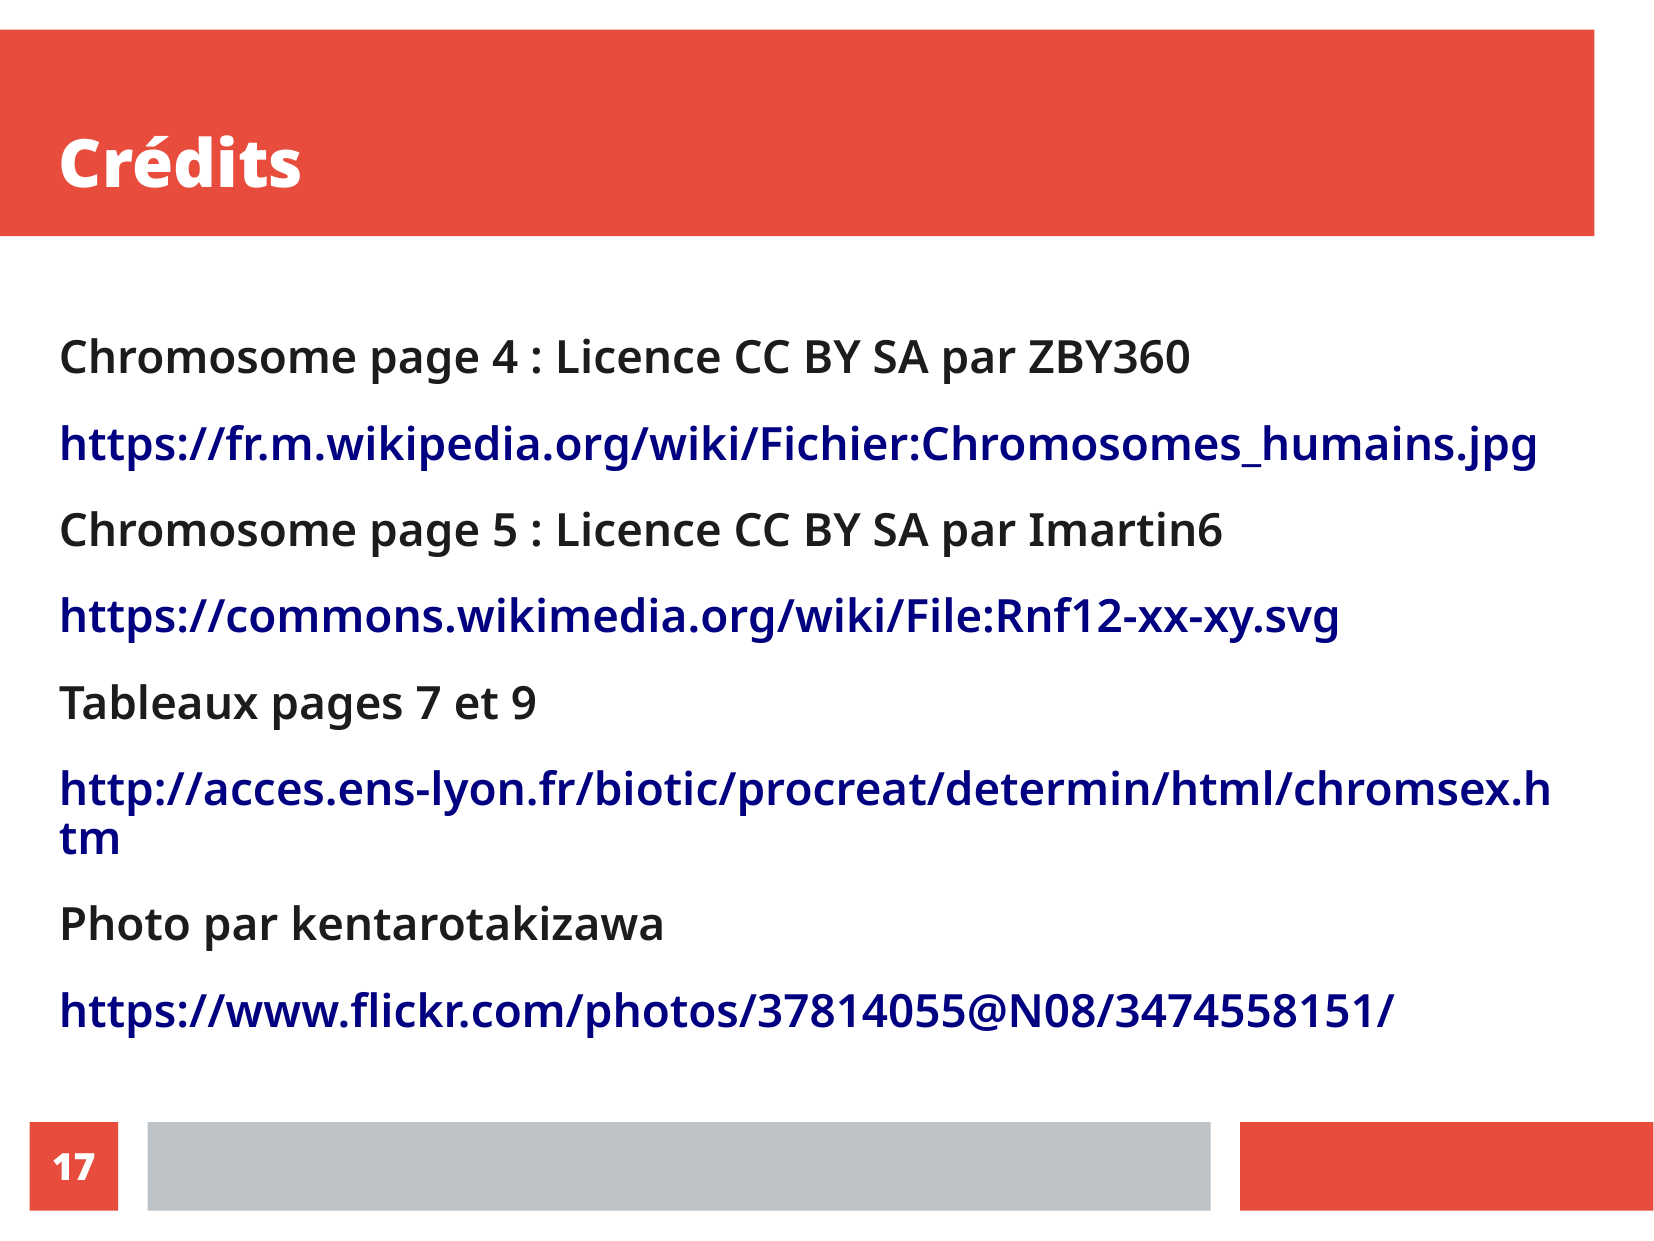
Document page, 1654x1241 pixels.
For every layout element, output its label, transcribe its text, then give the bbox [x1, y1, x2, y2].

list Chromosome page 4 : Licence CC BY SA par ZBY360 https://fr.m.wikipedia.org/wiki/Fichier:Chromosomes_humains.jpg Chromosome page 5 : Licence CC BY SA par Imartin6 https://commons.wikimedia.org/wiki/File:Rnf12-xx-xy.svg Tableaux pages 7 et 9 http://acces.ens-lyon.fr/biotic/procreat/determin/html/chromsex.htm Photo par kentarotakizawa https://www.flickr.com/photos/37814055@N08/3474558151/ [59, 324, 1565, 1093]
title Crédits [59, 59, 1595, 207]
